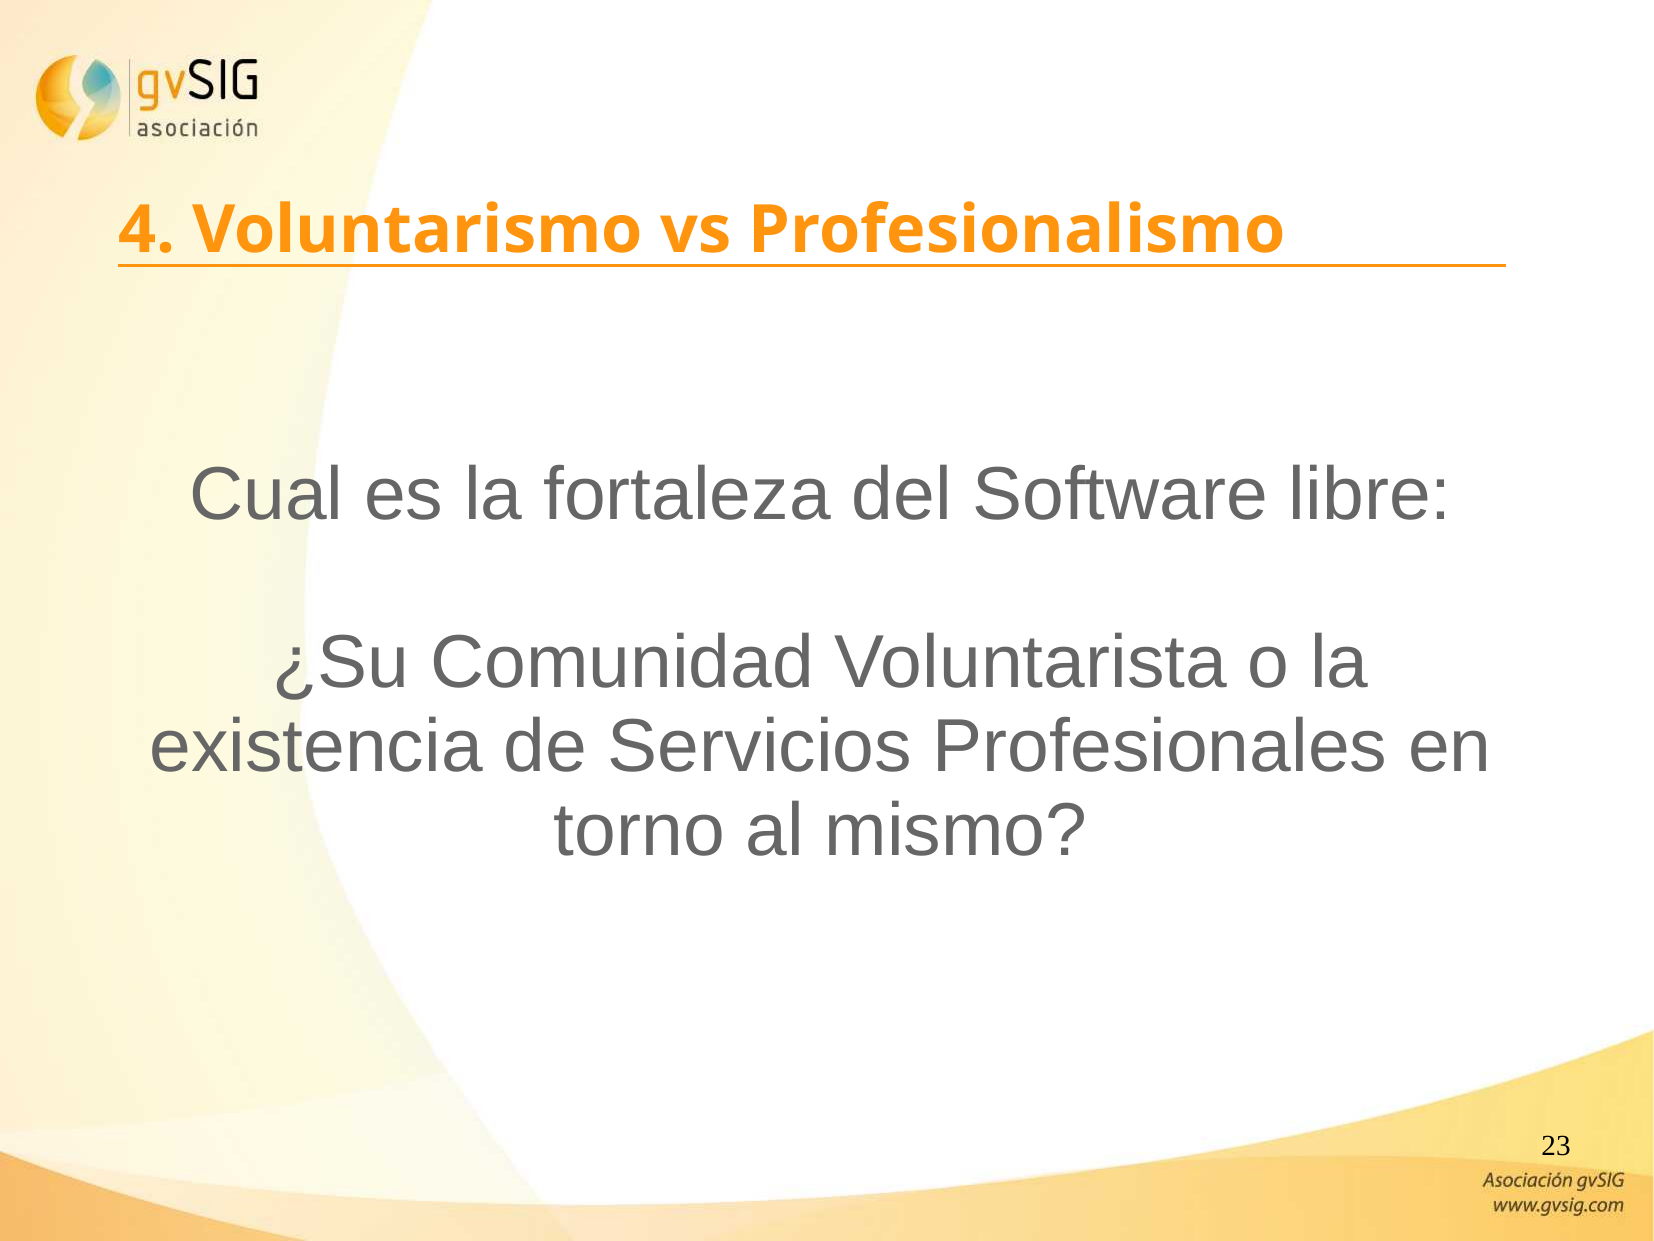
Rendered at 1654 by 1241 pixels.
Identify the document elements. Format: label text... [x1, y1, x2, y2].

text_box Cual es la fortaleza del Software libre: ¿Su Comunidad Voluntarista o la existencia de Servicios Profesionales en torno al mismo? [112, 443, 1530, 1047]
title 4. Voluntarismo vs Profesionalismo [118, 177, 1607, 276]
picture [0, 0, 1654, 1241]
